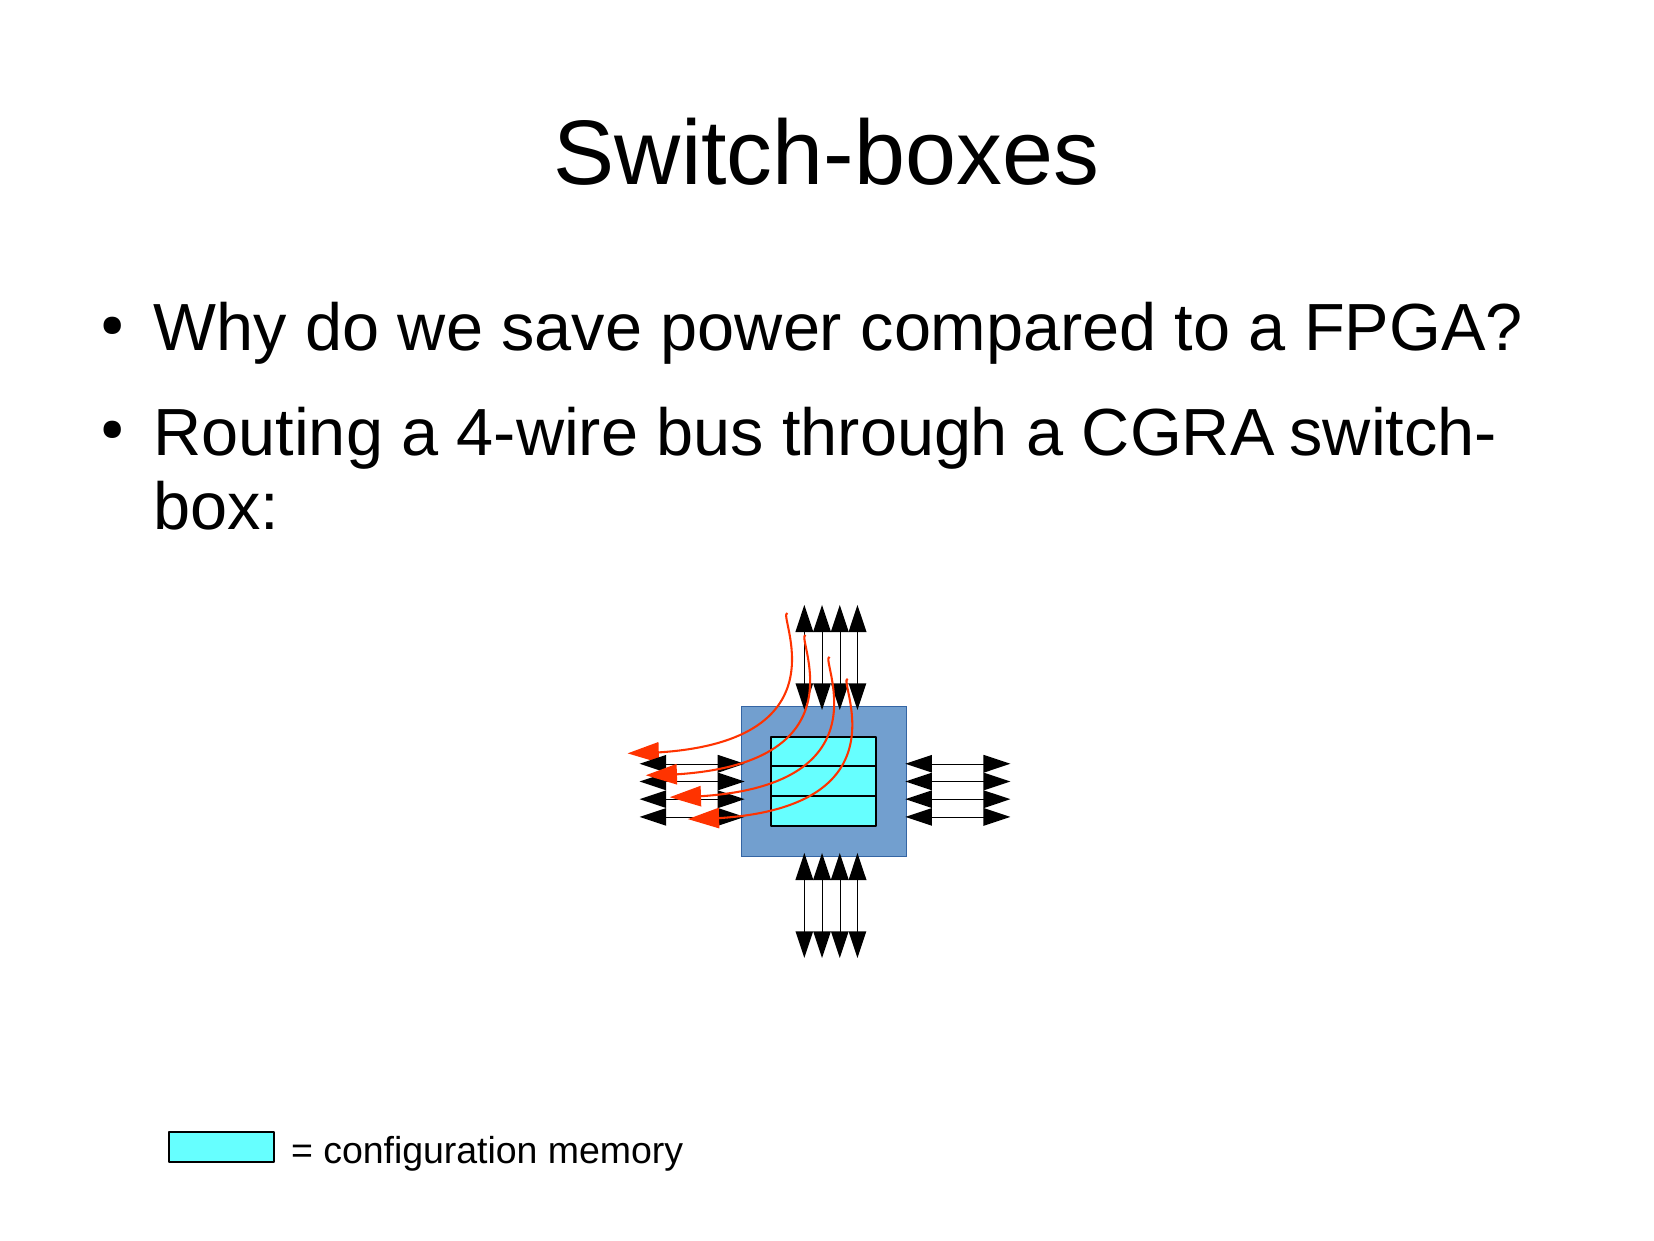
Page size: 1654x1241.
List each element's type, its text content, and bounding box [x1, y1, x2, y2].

text_box [741, 706, 775, 732]
text_box [741, 706, 851, 814]
list Why do we save power compared to a FPGA? Routing a 4-wire bus through a CGRA switch-box: [82, 290, 1571, 1010]
text_box = configuration memory [276, 1121, 772, 1221]
text_box [741, 706, 833, 790]
title Switch-boxes [82, 49, 1571, 257]
text_box [741, 706, 804, 762]
text_box [168, 1132, 274, 1163]
text_box [741, 706, 907, 857]
